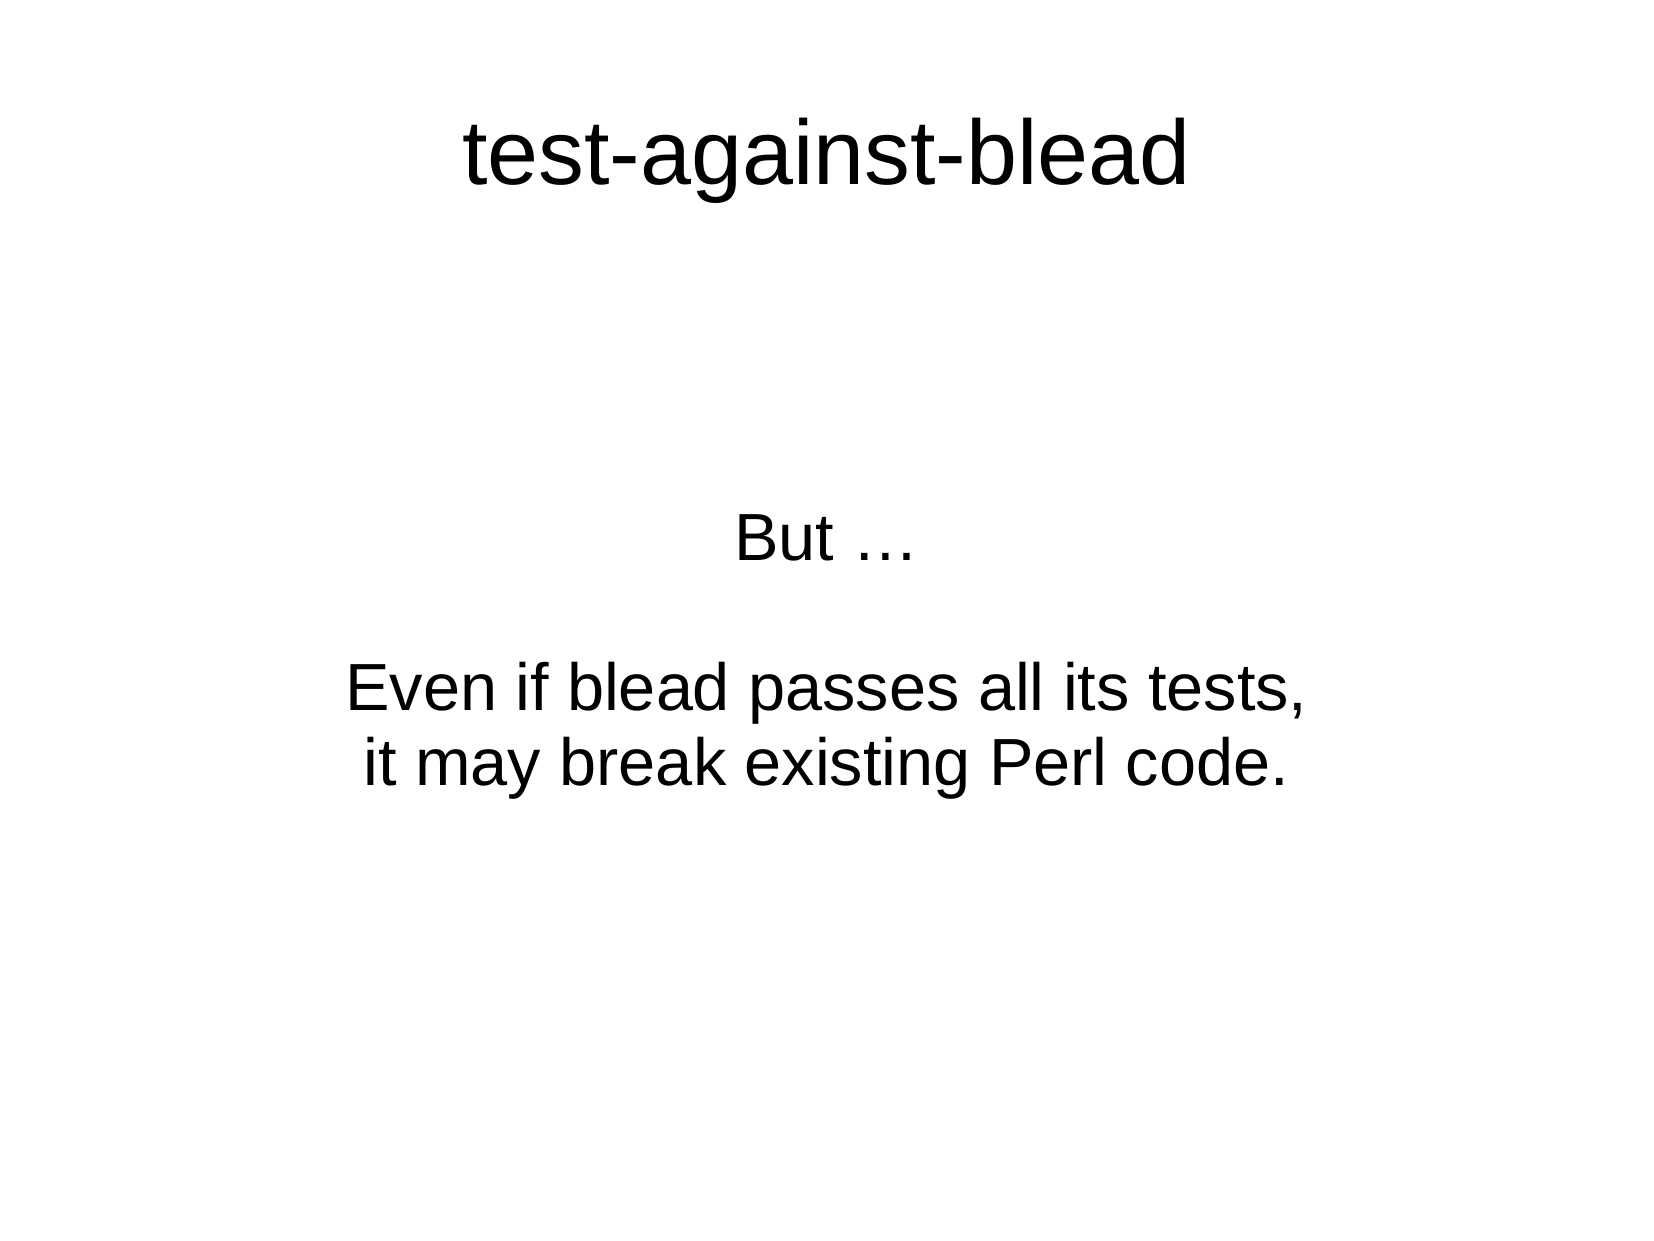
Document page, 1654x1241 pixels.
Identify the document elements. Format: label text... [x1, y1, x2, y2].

title test-against-blead [82, 49, 1571, 257]
subtitle But … Even if blead passes all its tests, it may break existing Perl code. [82, 290, 1571, 1010]
